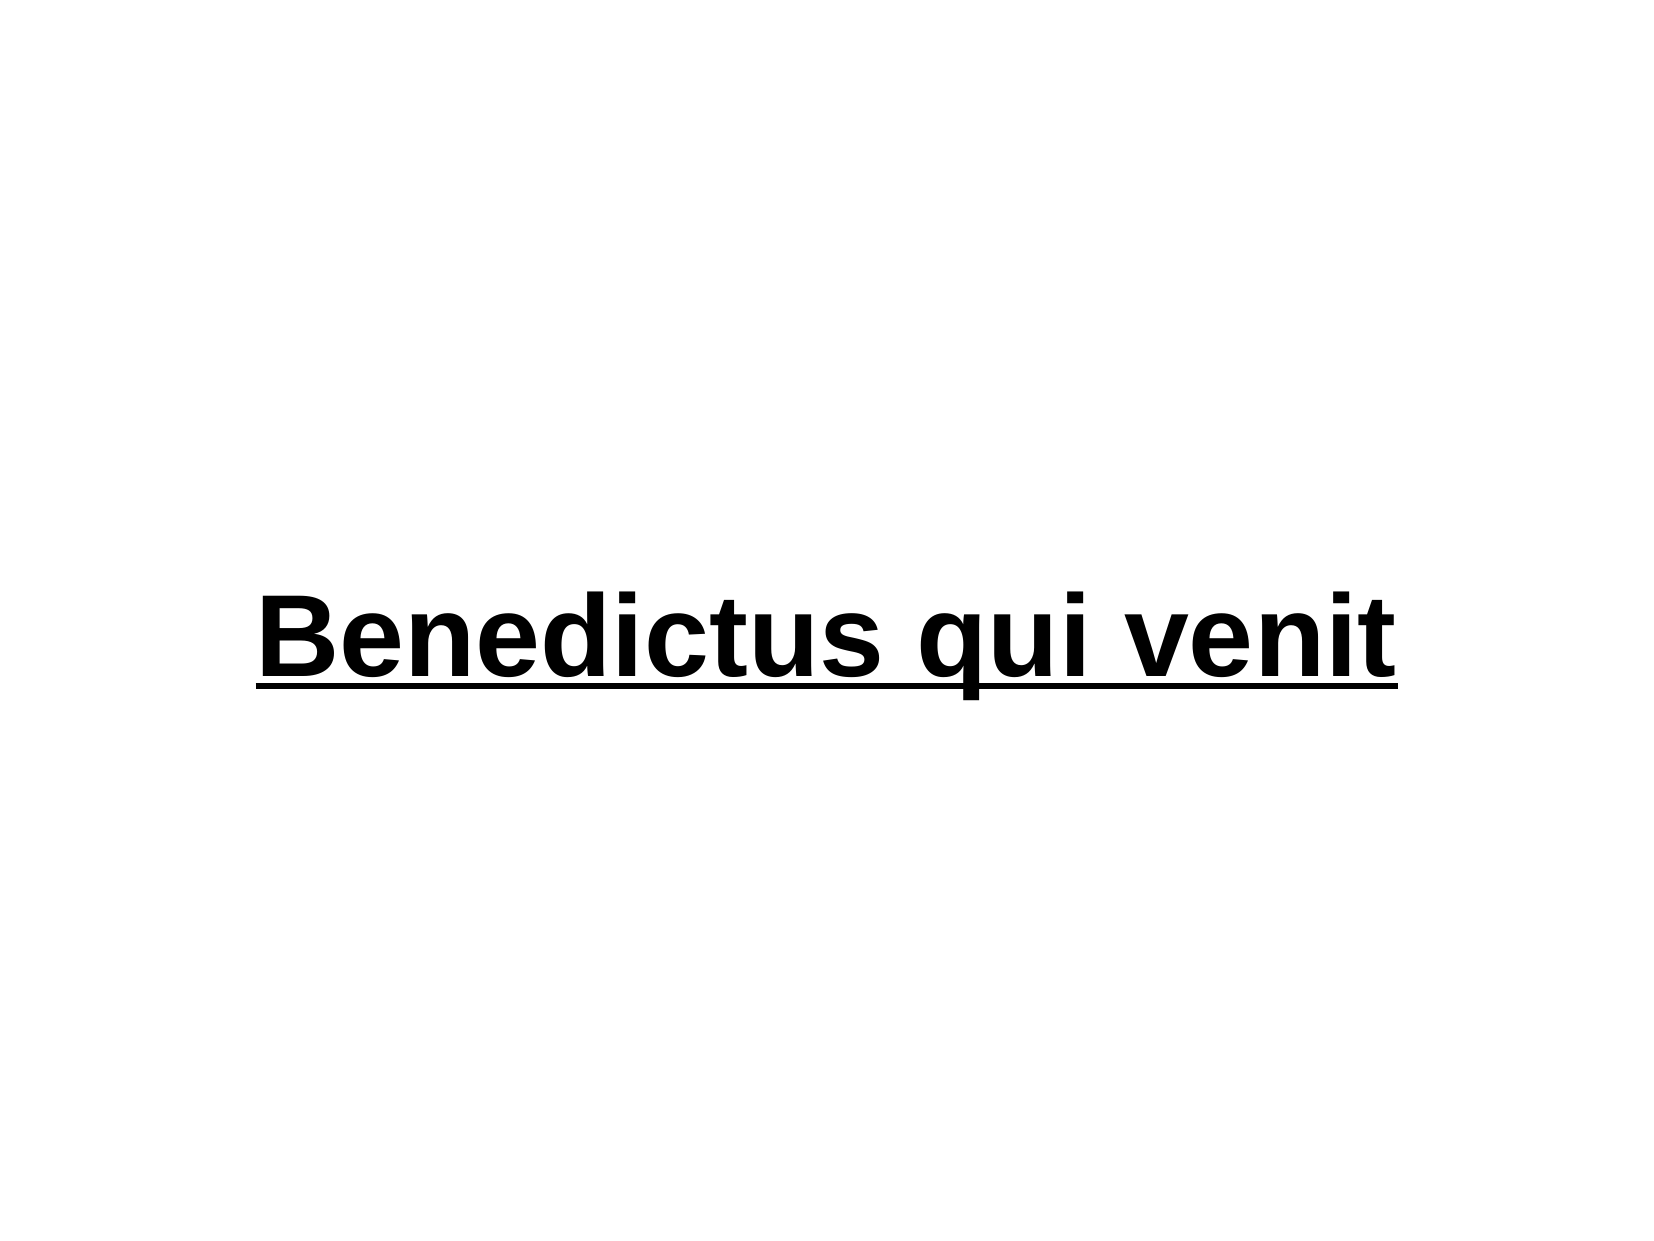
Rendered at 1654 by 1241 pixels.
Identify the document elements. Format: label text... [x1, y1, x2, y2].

subtitle Benedictus qui venit [0, 0, 1654, 1241]
